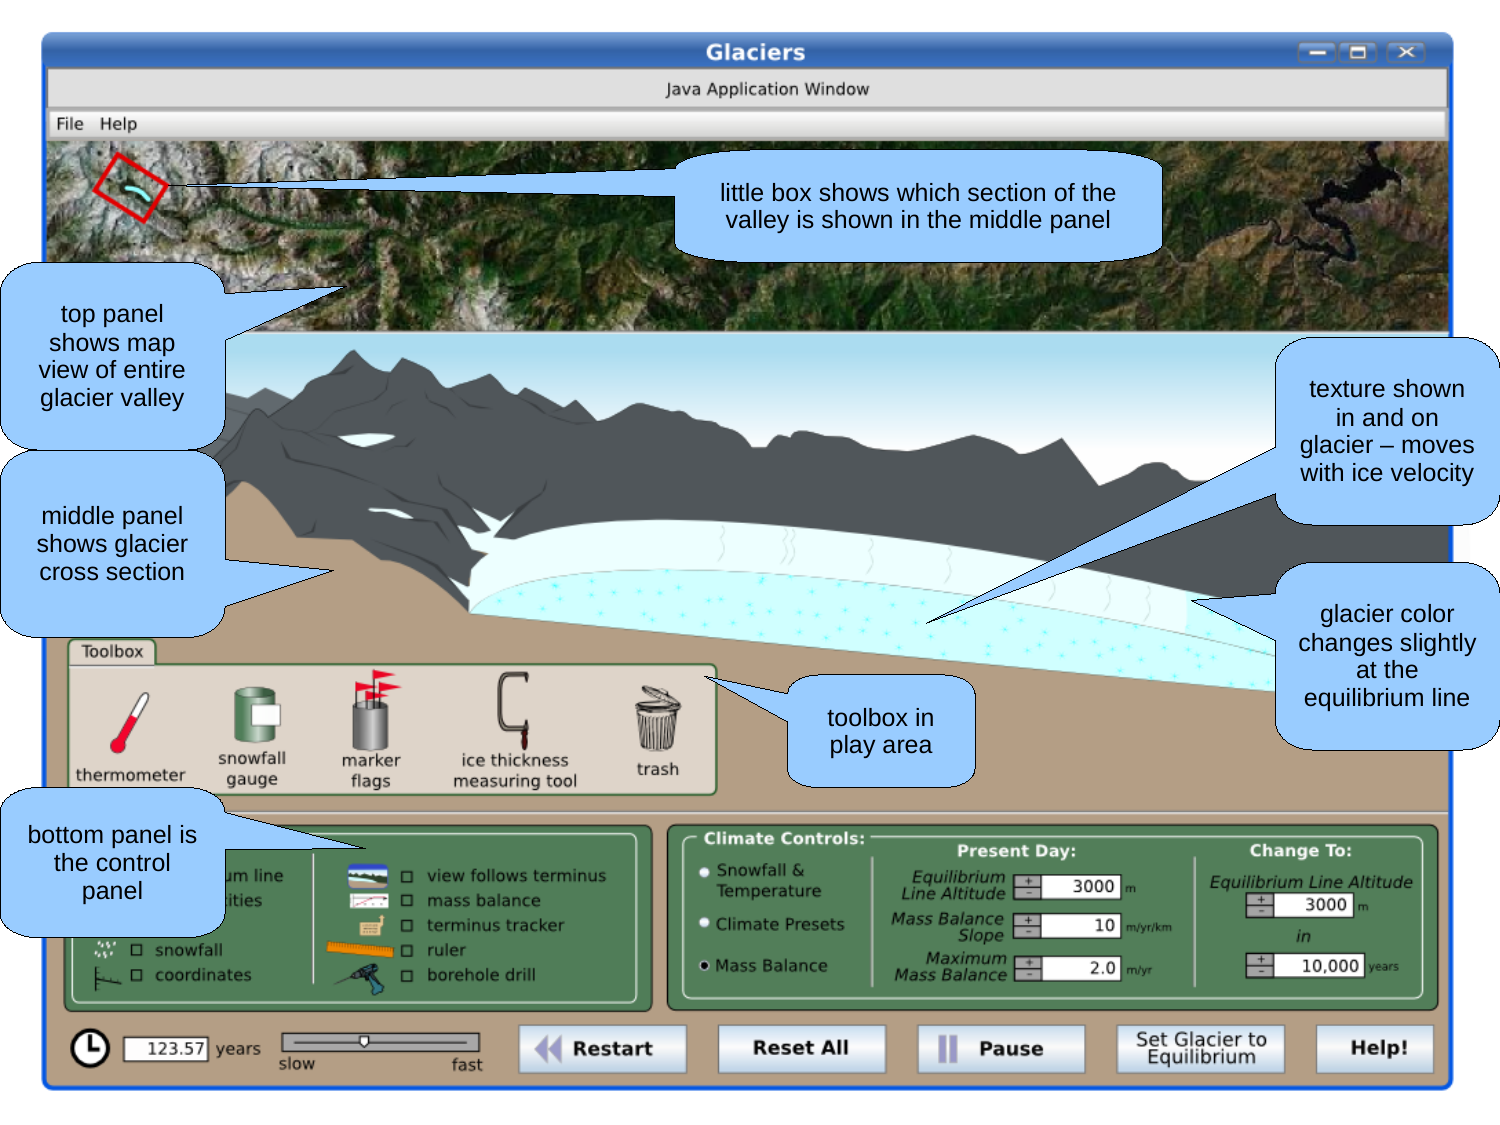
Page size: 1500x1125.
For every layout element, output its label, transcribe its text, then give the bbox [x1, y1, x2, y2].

text_box bottom panel is the control panel [0, 787, 366, 938]
text_box top panel shows map view of entire glacier valley [0, 262, 347, 451]
picture [7, 439, 28, 461]
text_box toolbox in play area [704, 674, 976, 788]
picture [7, 2, 1500, 1125]
text_box middle panel shows glacier cross section [0, 450, 334, 638]
text_box glacier color changes slightly at the equilibrium line [1191, 562, 1500, 751]
text_box little box shows which section of the valley is shown in the middle panel [168, 149, 1163, 263]
text_box texture shown in and on glacier – moves with ice velocity [926, 337, 1500, 624]
